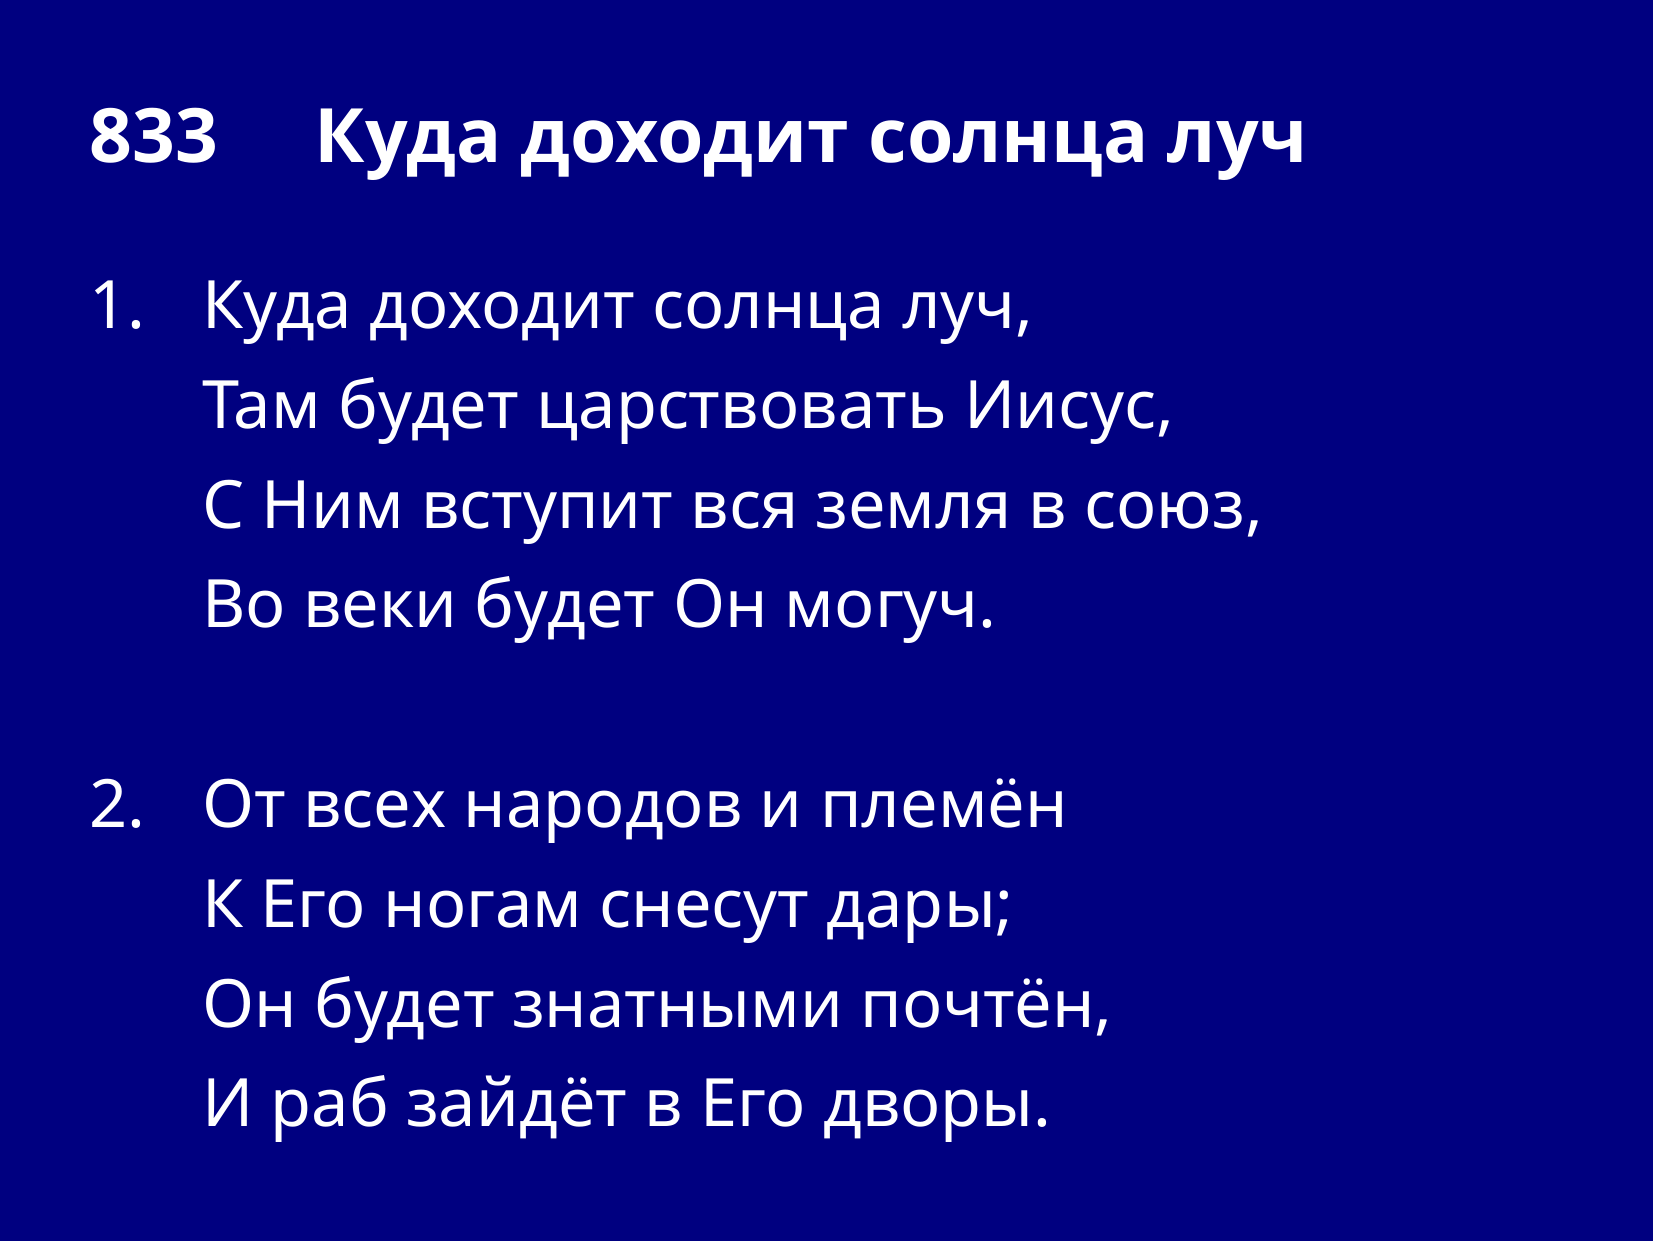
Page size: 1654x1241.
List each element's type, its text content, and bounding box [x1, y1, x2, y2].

text_box 833 Куда доходит солнца луч [75, 75, 1576, 188]
text_box 1. Куда доходит солнца луч, Там будет царствовать Иисус, С Ним вступит вся земля в союз, Во веки будет Он могуч. 2. От всех народов и племён К Его ногам снесут дары; Он будет знатными почтён, И раб зайдёт в Его дворы. [75, 188, 1576, 1163]
